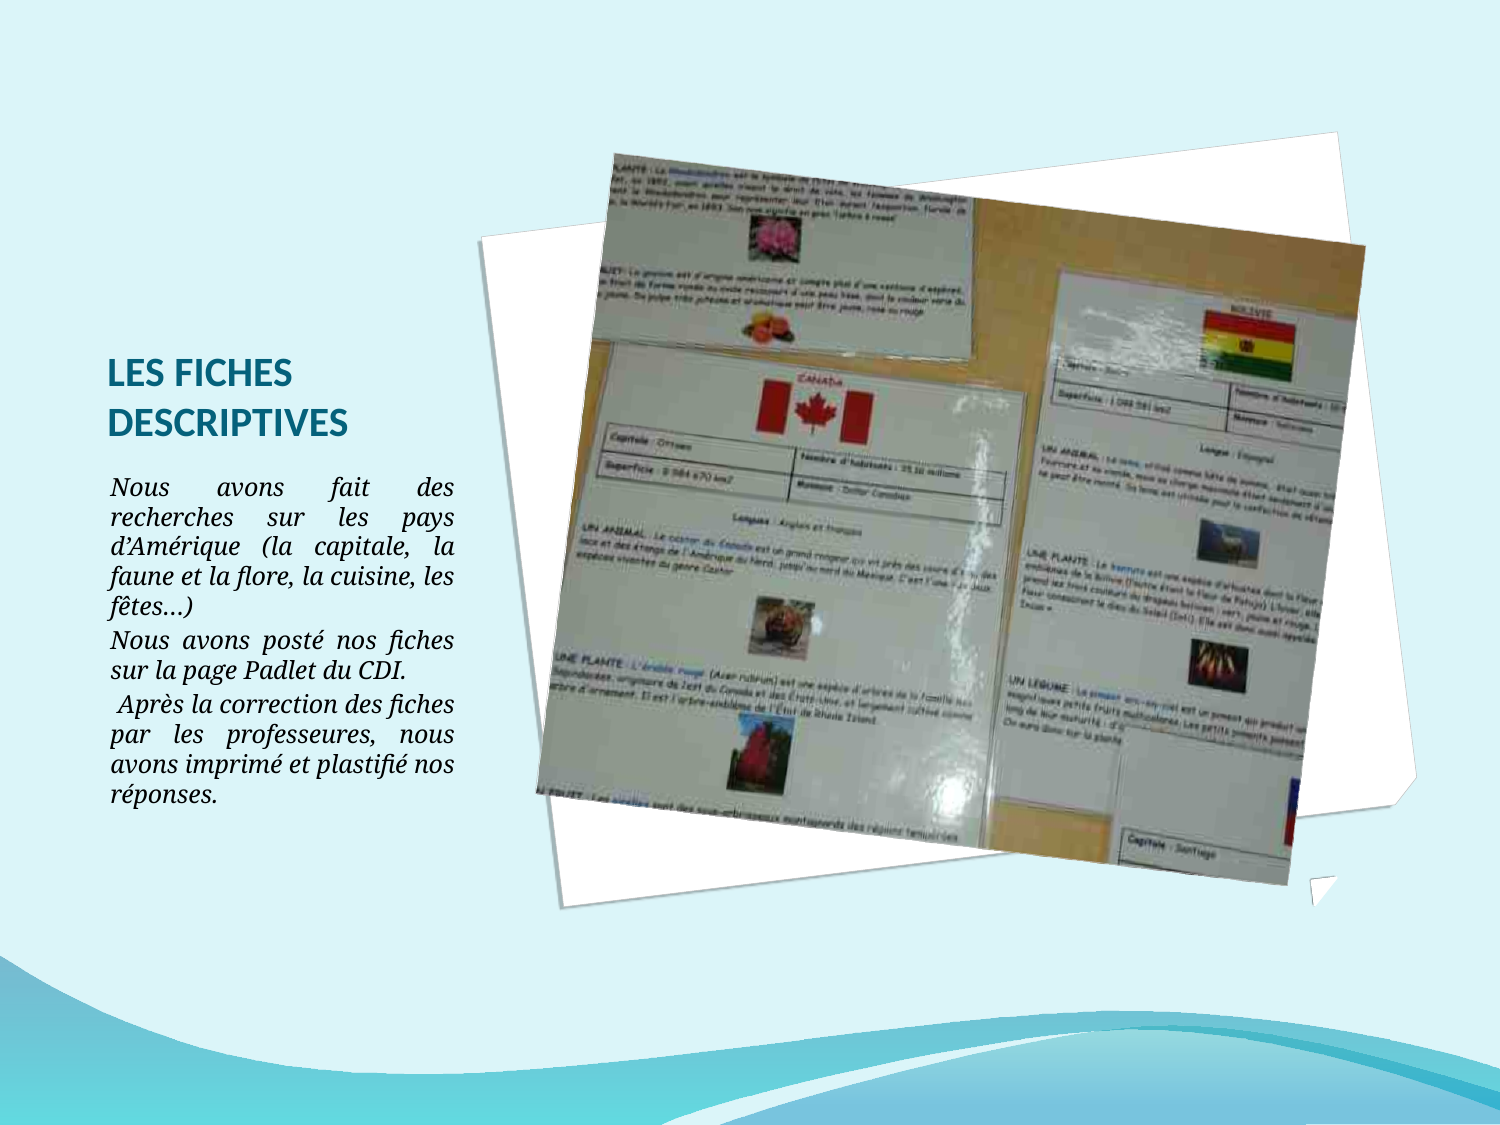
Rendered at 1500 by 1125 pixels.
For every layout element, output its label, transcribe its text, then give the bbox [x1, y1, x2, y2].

list Nous avons fait des recherches sur les pays d’Amérique (la capitale, la faune et la flore, la cuisine, les fêtes…) Nous avons posté nos fiches sur la page Padlet du CDI. Après la correction des fiches par les professeures, nous avons imprimé et plastifié nos réponses. [99, 464, 463, 822]
title LES FICHES DESCRIPTIVES [99, 193, 463, 453]
picture [535, 153, 1366, 886]
